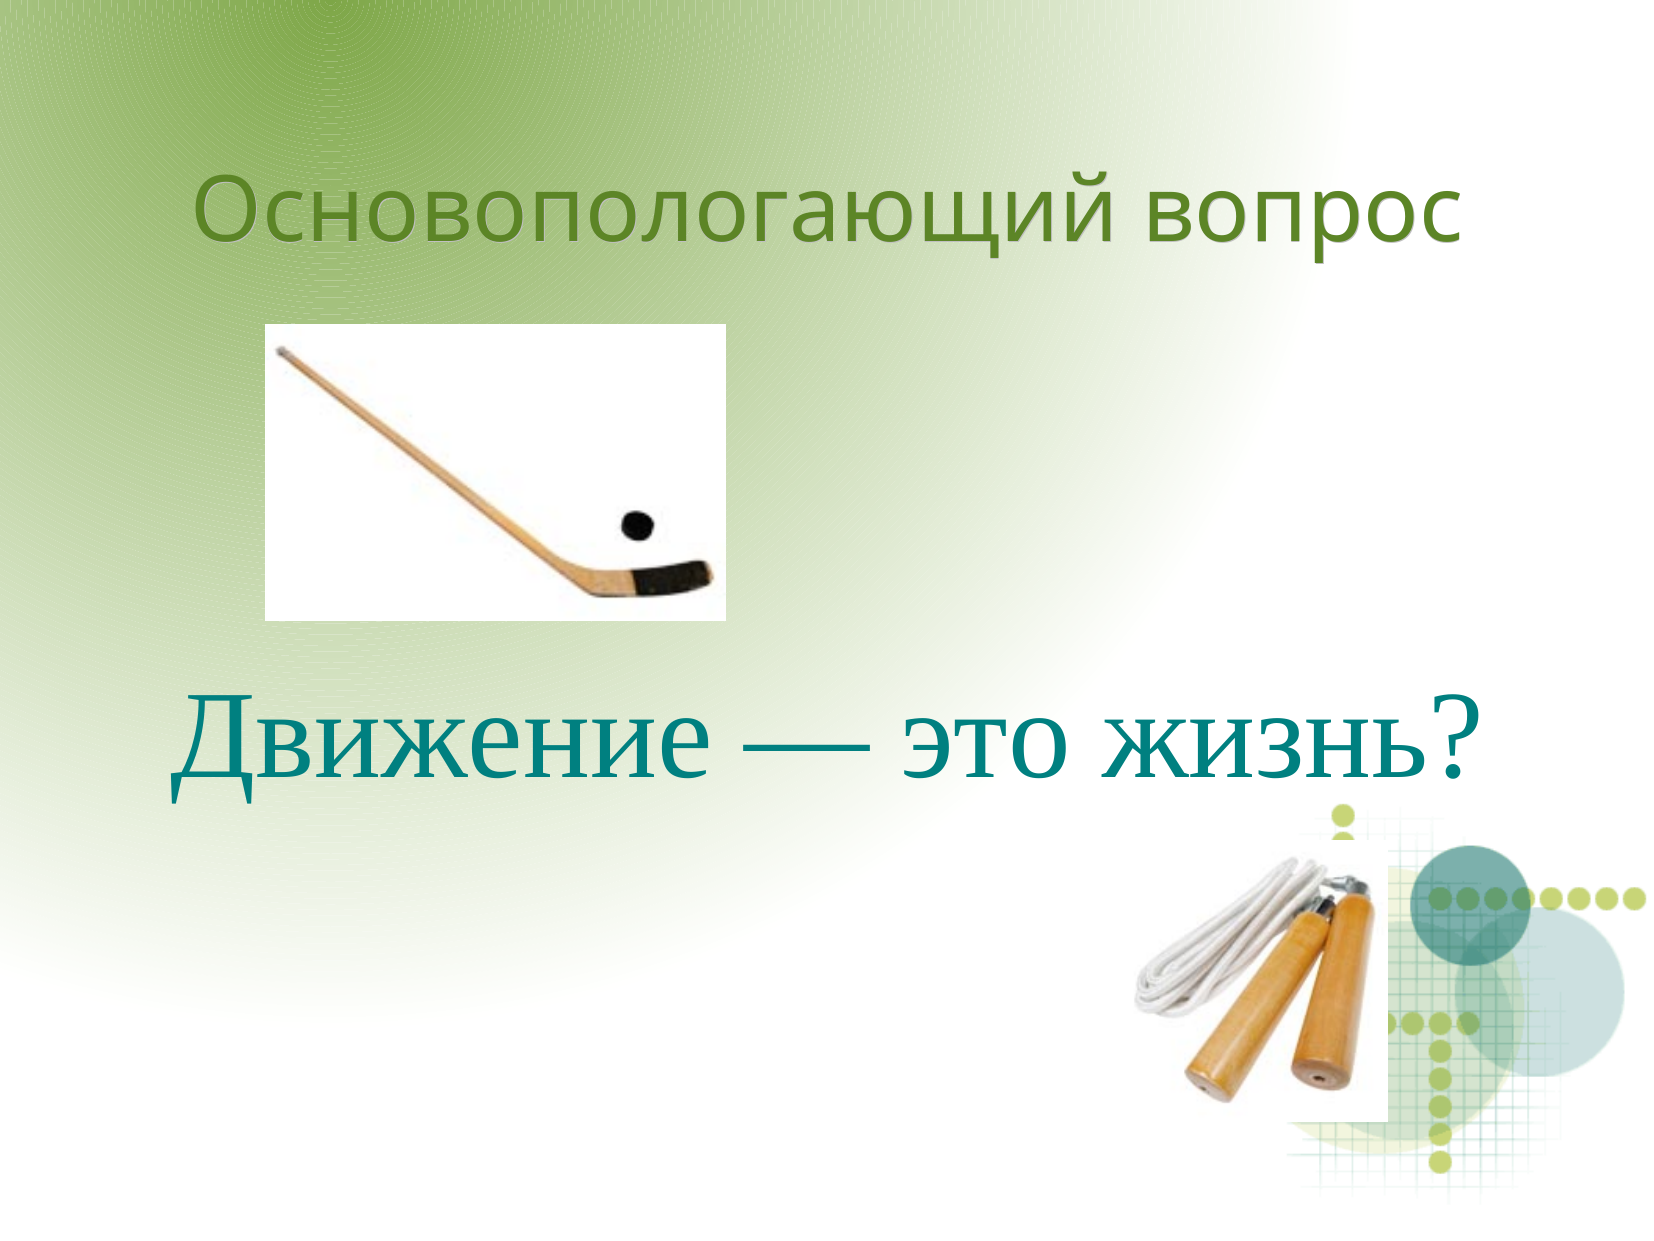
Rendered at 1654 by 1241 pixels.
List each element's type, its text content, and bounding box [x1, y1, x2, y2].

subtitle Движение — это жизнь? [121, 352, 1534, 1119]
picture [265, 324, 726, 621]
picture [1122, 792, 1654, 1211]
title Основопологающий вопрос [121, 102, 1534, 311]
